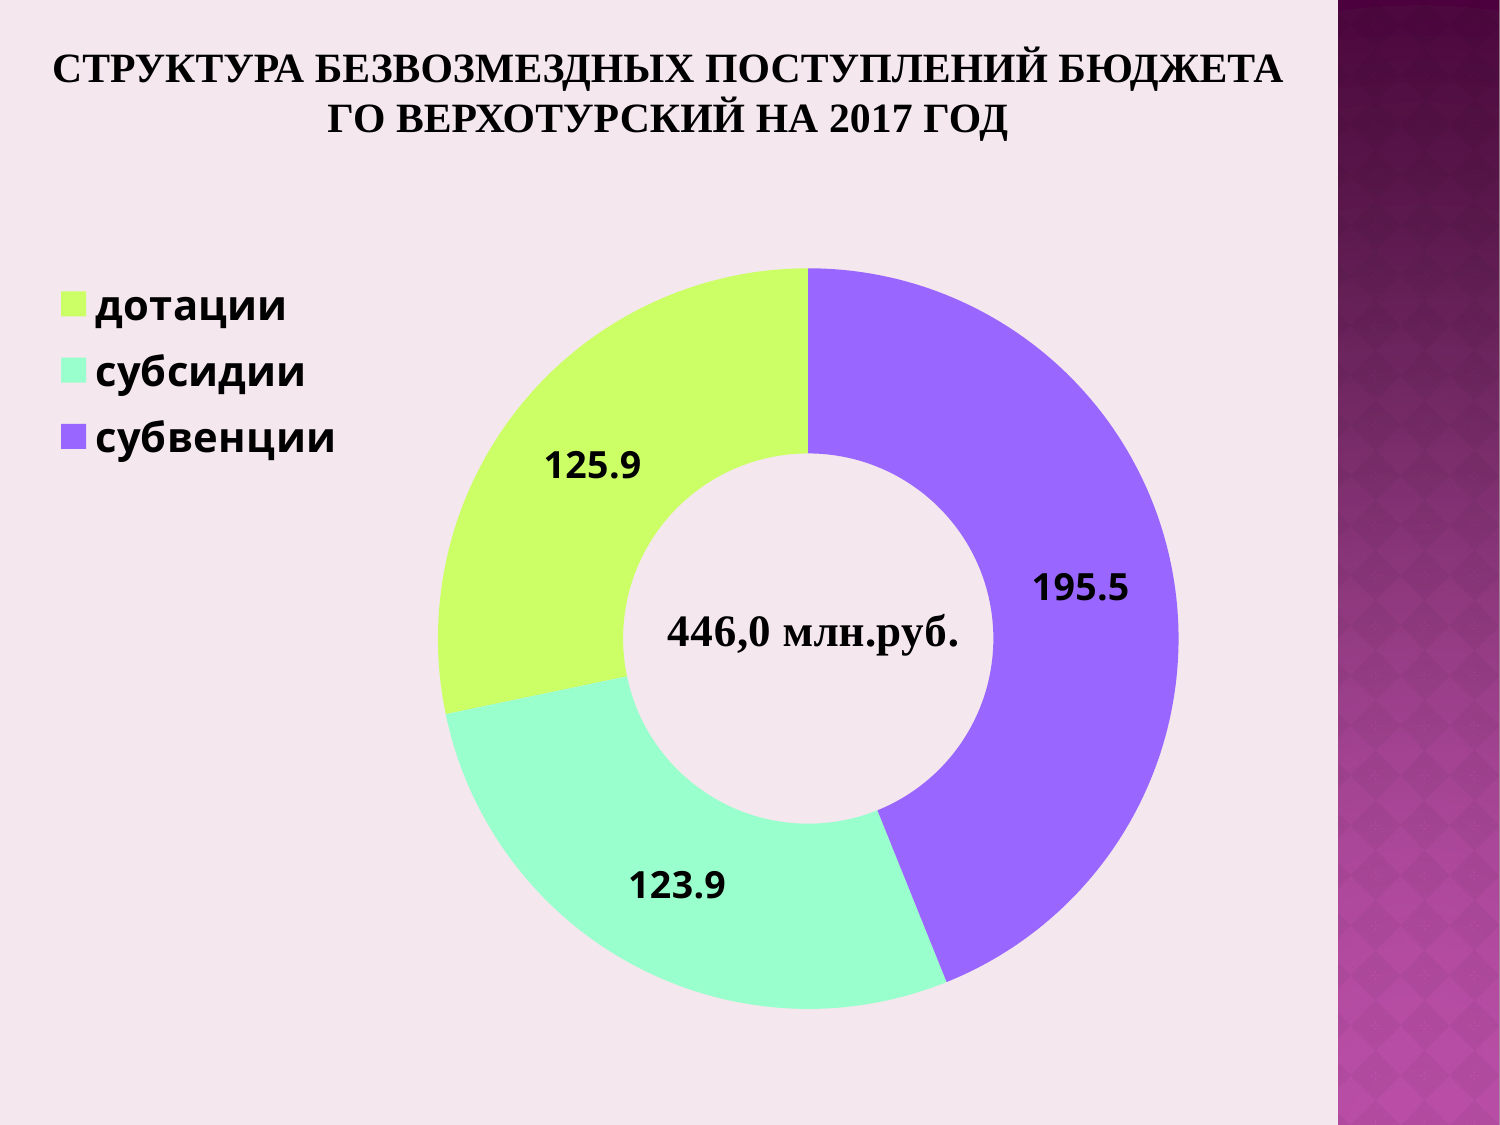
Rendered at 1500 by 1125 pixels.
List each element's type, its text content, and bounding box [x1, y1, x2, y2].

title Структура безвозмездных поступлений бюджета ГО Верхотурский на 2017 год [0, 0, 1336, 141]
chart [23, 187, 1325, 1043]
